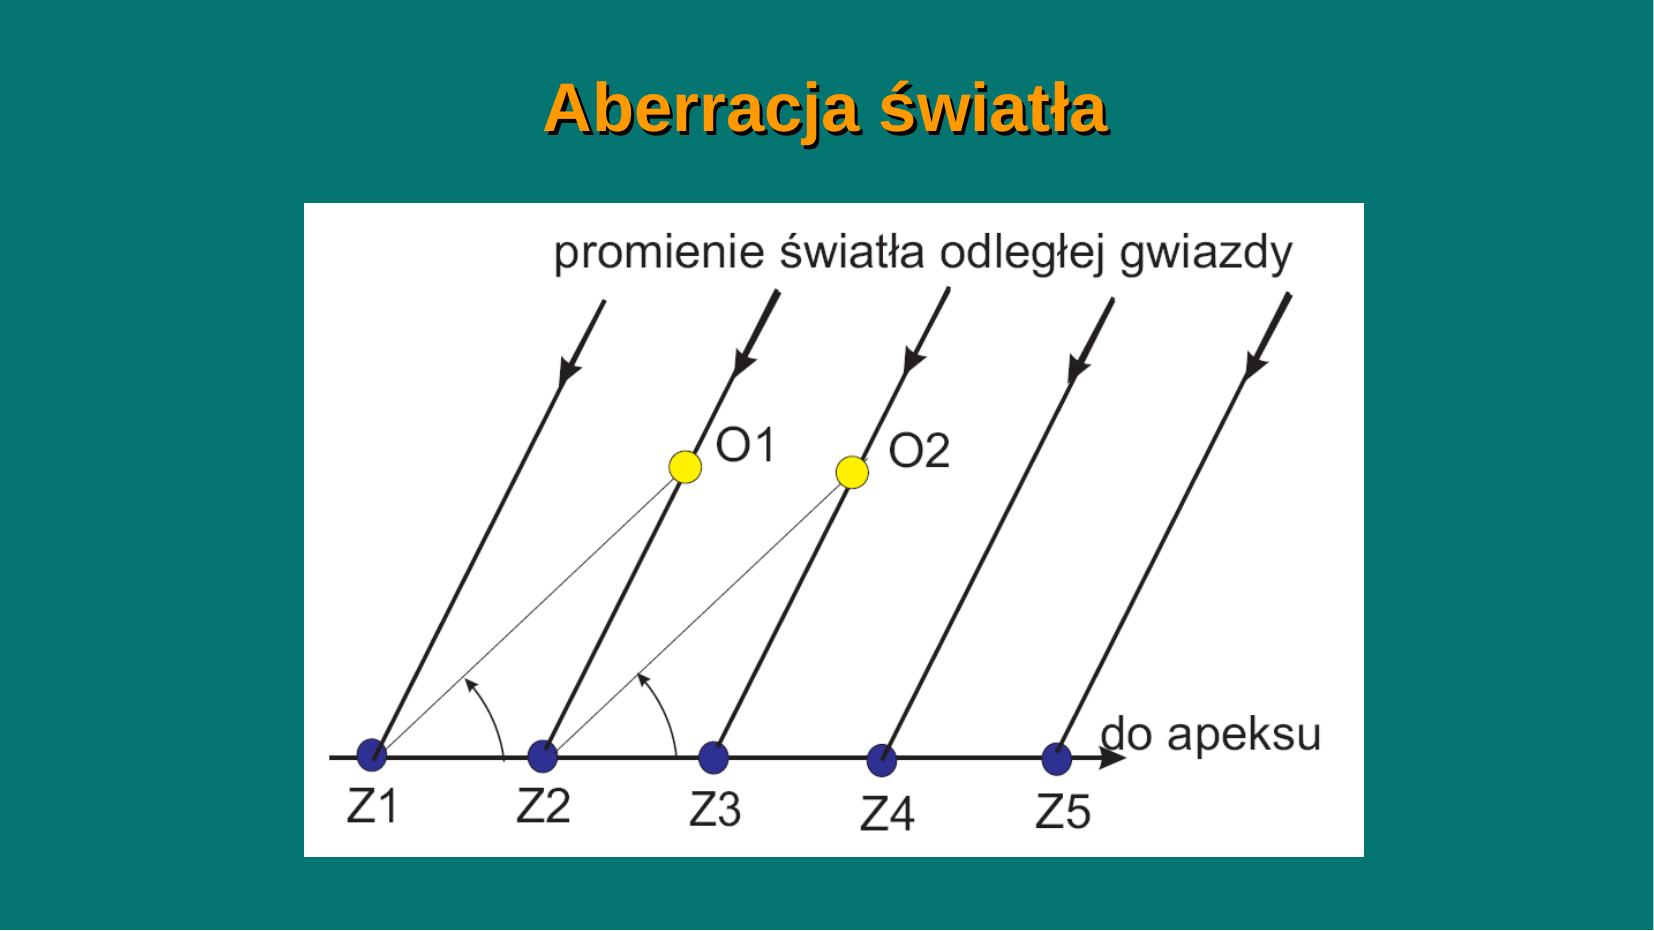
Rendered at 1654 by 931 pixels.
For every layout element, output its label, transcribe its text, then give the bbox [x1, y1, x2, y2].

picture [304, 203, 1364, 857]
title Aberracja światła [267, 30, 1384, 186]
